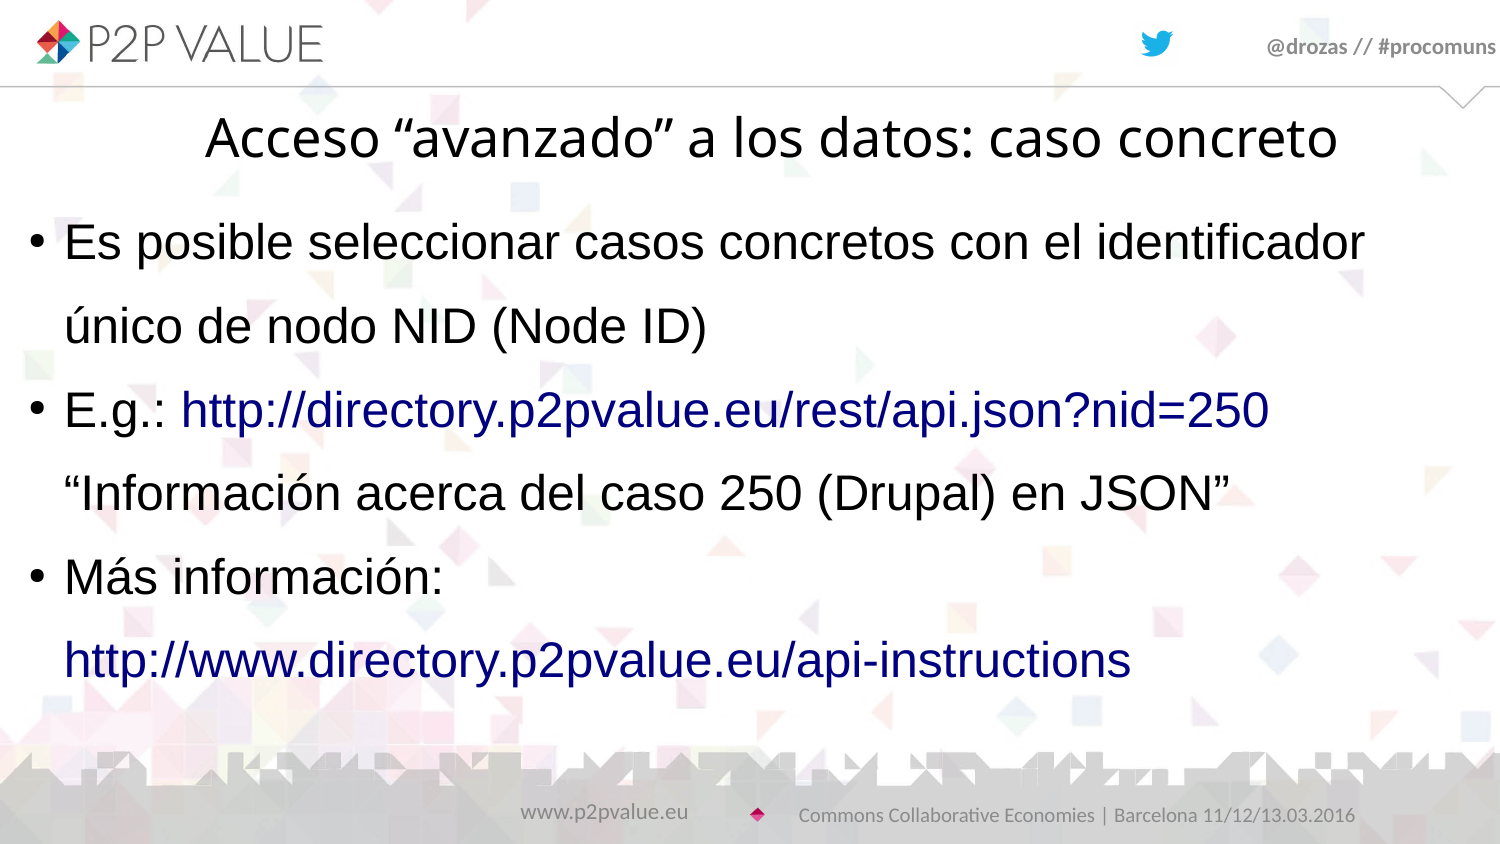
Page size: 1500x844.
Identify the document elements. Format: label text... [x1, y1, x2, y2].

text_box www.p2pvalue.eu [514, 790, 733, 830]
text_box @drozas // #procomuns [1169, 15, 1500, 76]
title Acceso “avanzado” a los datos: caso concreto [105, 92, 1441, 180]
text_box Commons Collaborative Economies | Barcelona 11/12/13.03.2016 [785, 791, 1500, 837]
picture [0, 0, 1500, 844]
subtitle Es posible seleccionar casos concretos con el identificador único de nodo NID (Node ID) E.g.: http://directory.p2pvalue.eu/rest/api.json?nid=250 “Información acerca del caso 250 (Drupal) en JSON” Más información: http://www.directory.p2pvalue.eu/api-instructions [15, 180, 1496, 736]
